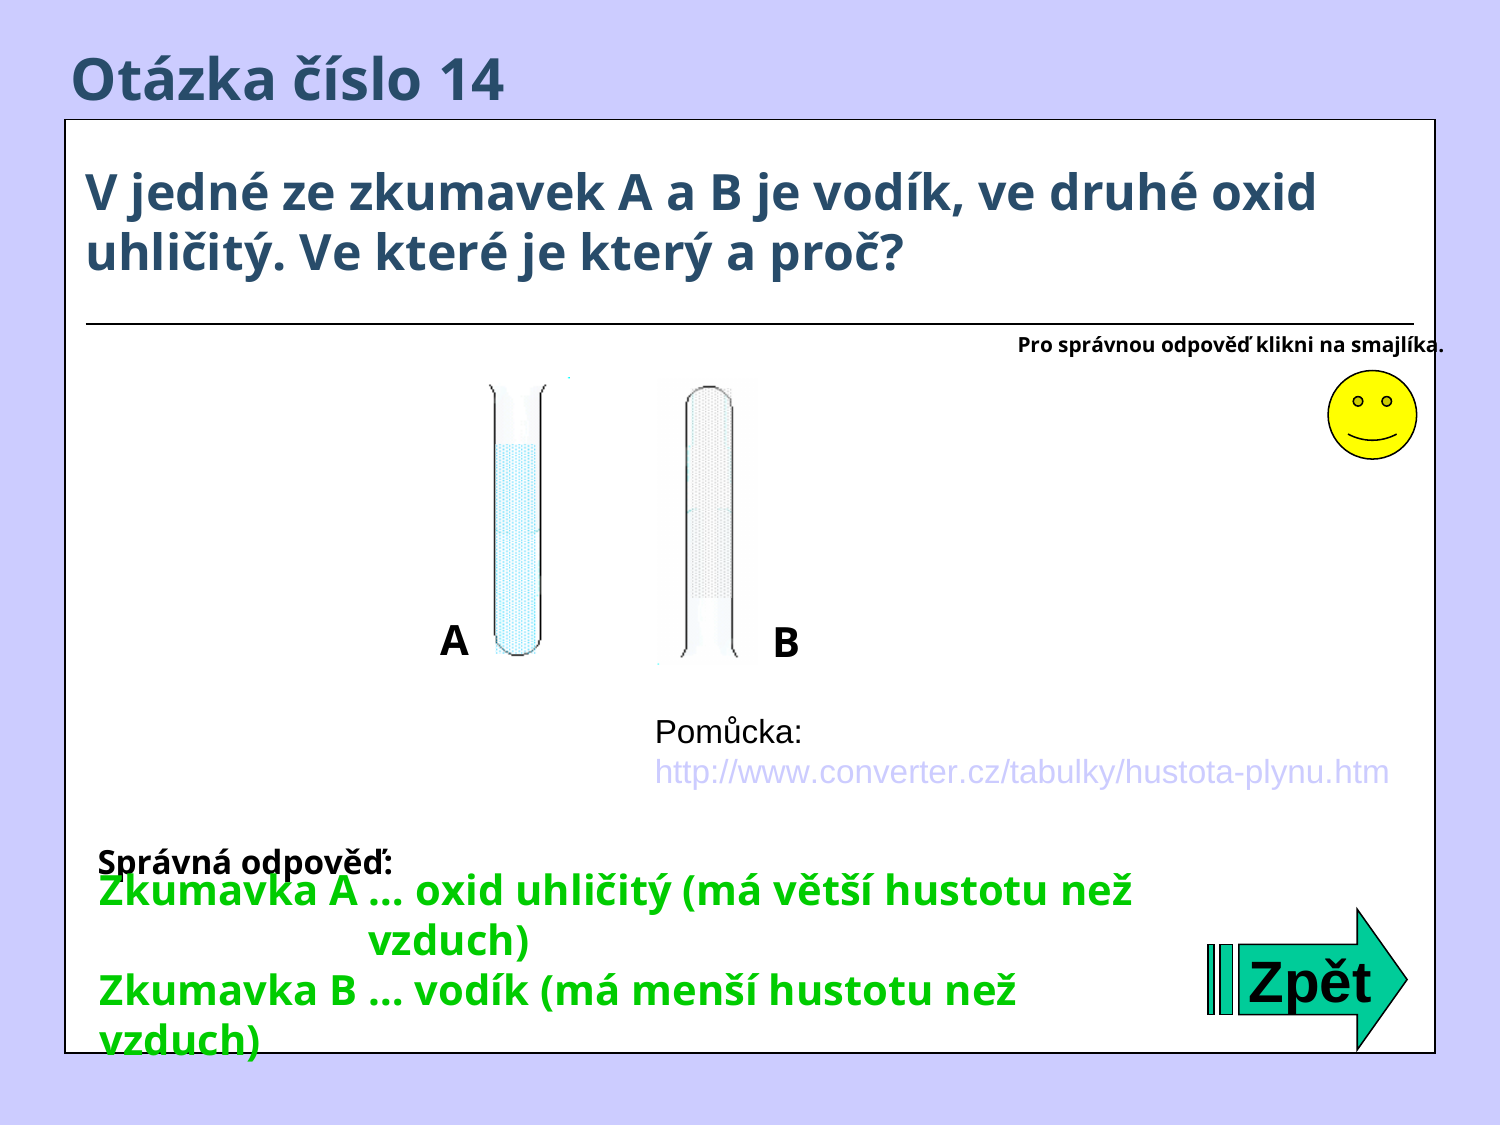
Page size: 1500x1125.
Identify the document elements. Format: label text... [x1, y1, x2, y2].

text_box Zpět [1220, 944, 1233, 1015]
text_box Otázka číslo 14 [55, 38, 1391, 133]
text_box Zpět [1208, 944, 1214, 1015]
text_box A [425, 591, 485, 687]
text_box Pomůcka: http://www.converter.cz/tabulky/hustota-plynu.htm [640, 702, 1405, 799]
text_box [228, 1037, 237, 1053]
text_box Zkumavka A … oxid uhličitý (má větší hustotu než vzduch) Zkumavka B … vodík (má menší hustotu než vzduch) [85, 916, 1156, 1012]
picture [469, 377, 570, 664]
text_box V jedné ze zkumavek A a B je vodík, ve druhé oxid uhličitý. Ve které je který a proč? [70, 172, 1430, 268]
text_box B [757, 593, 817, 688]
picture [657, 378, 758, 665]
text_box Pro správnou odpověď klikni na smajlíka. [1002, 296, 1464, 392]
text_box [64, 119, 1436, 1053]
text_box Zpět [1238, 909, 1408, 1050]
text_box [151, 1037, 160, 1050]
text_box Správná odpověď: [82, 813, 492, 909]
